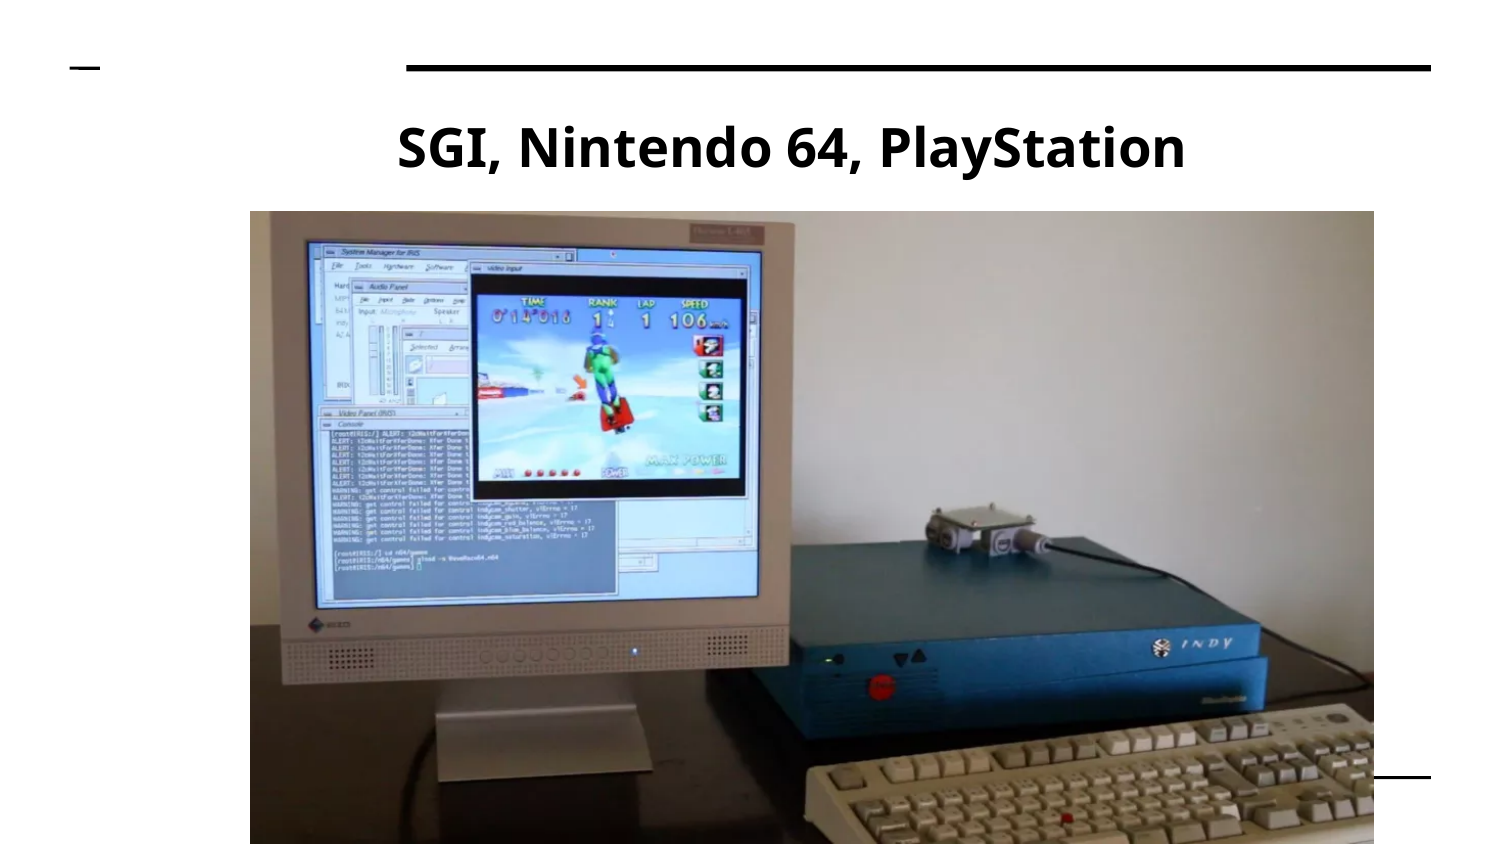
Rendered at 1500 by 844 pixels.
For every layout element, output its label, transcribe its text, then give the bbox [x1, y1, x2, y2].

title SGI, Nintendo 64, PlayStation [382, 94, 1420, 199]
picture [250, 211, 1374, 844]
